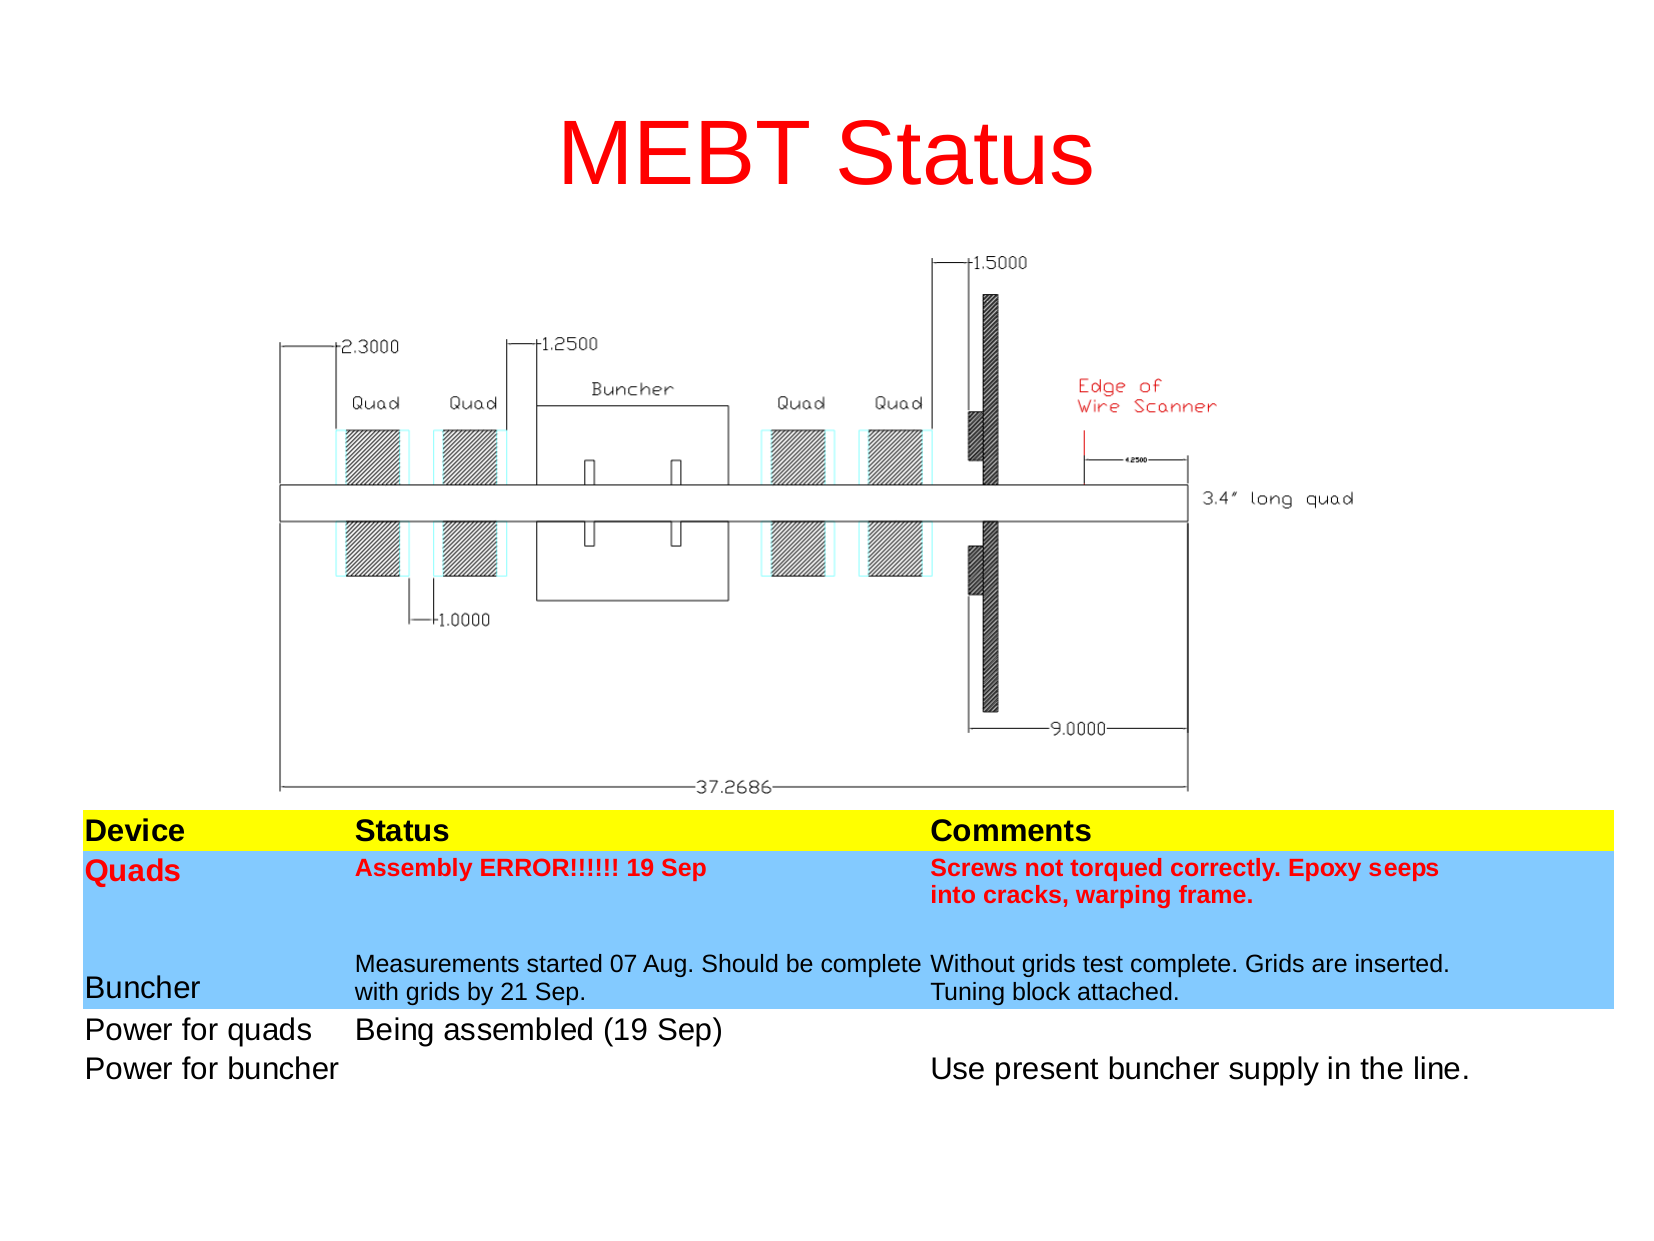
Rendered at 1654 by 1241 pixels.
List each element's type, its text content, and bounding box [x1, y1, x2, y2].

chart [82, 810, 1616, 1208]
picture [247, 257, 1373, 810]
title MEBT Status [82, 49, 1571, 257]
